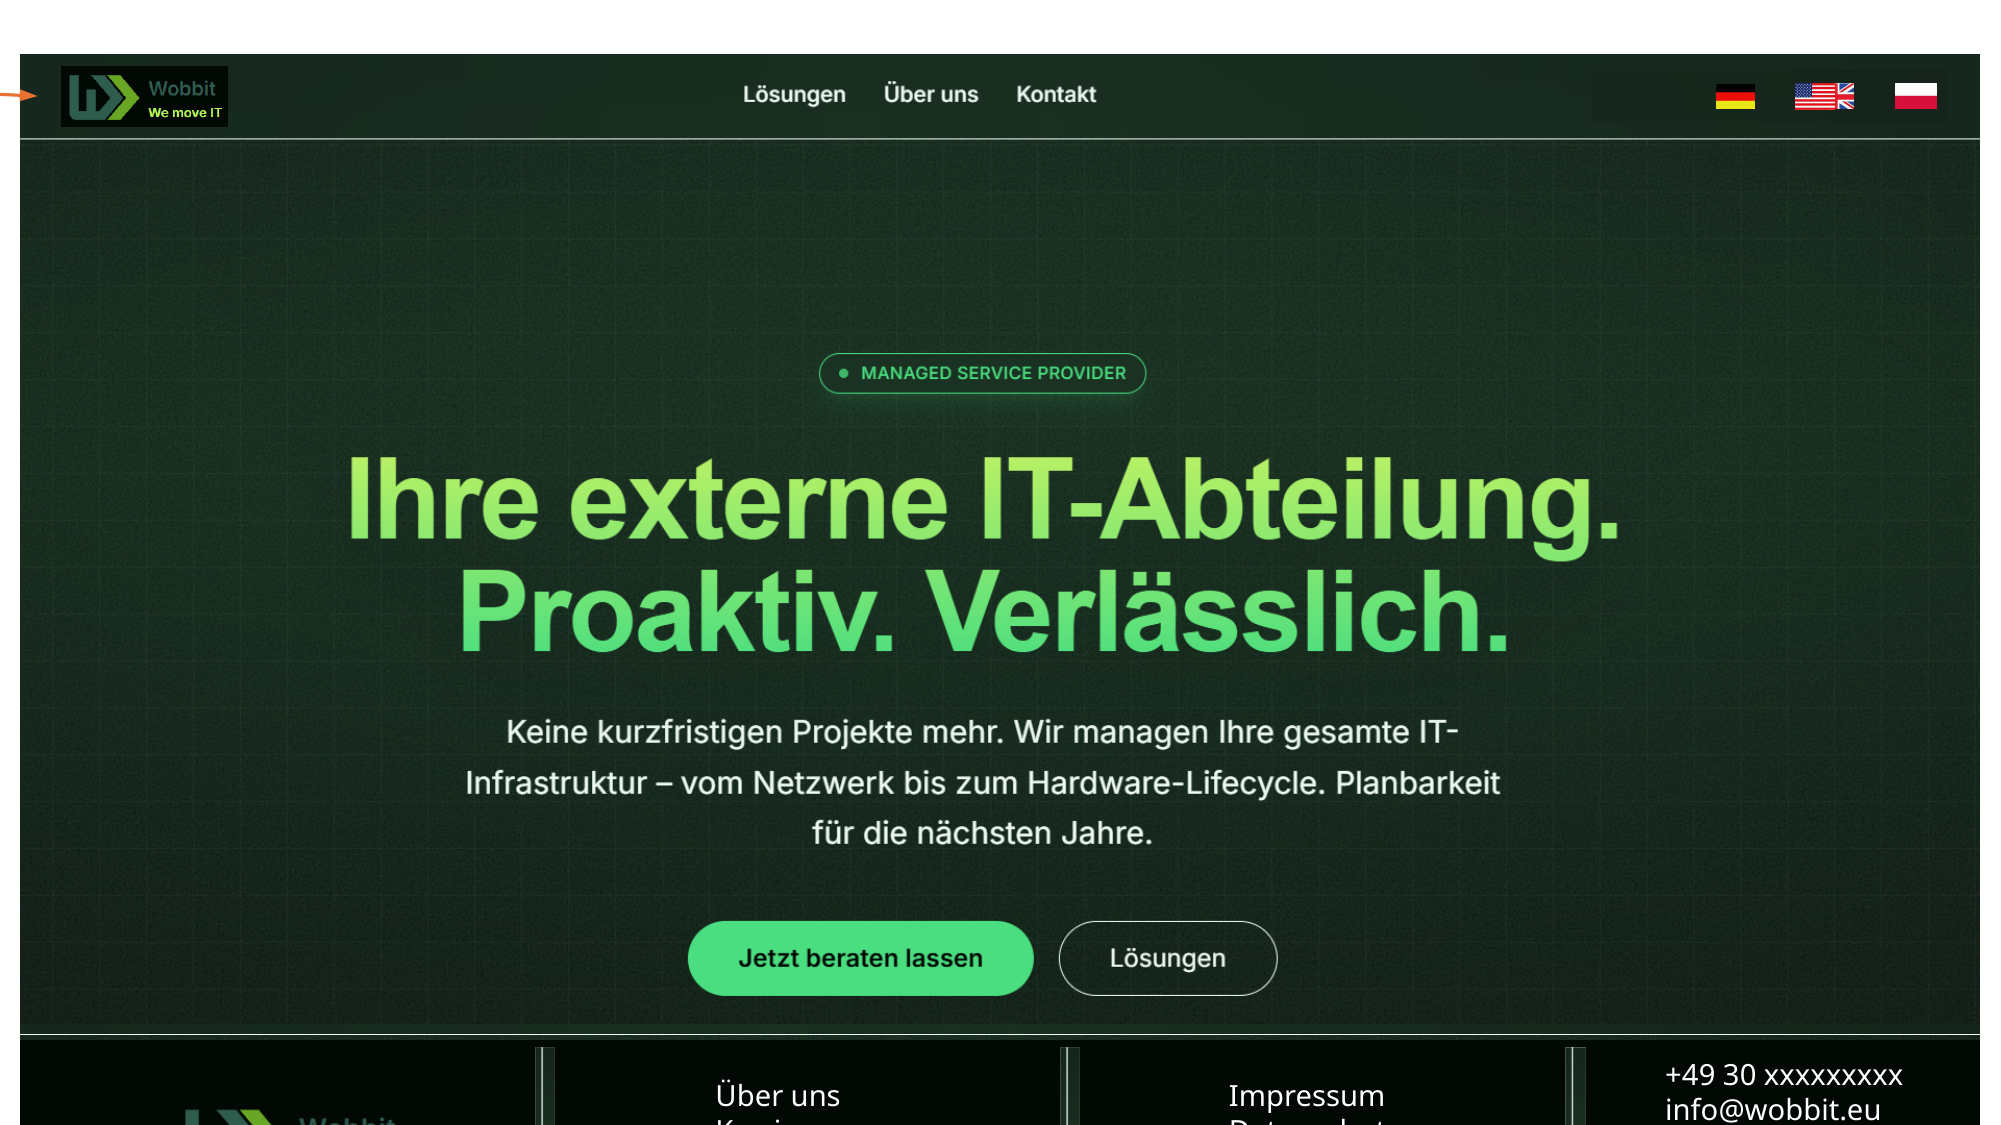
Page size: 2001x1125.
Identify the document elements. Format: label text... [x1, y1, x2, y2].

text_box Über uns Karriere Referenzen [700, 1070, 874, 1125]
picture [20, 54, 1980, 1024]
picture [20, 1025, 1980, 1125]
text_box Impressum Datenschutz AGB [1214, 1070, 1407, 1125]
text_box +49 30 xxxxxxxxx info@wobbit.eu Sandfuhren 12 38448 Wolfsburg Deutschland [1650, 1048, 1895, 1125]
